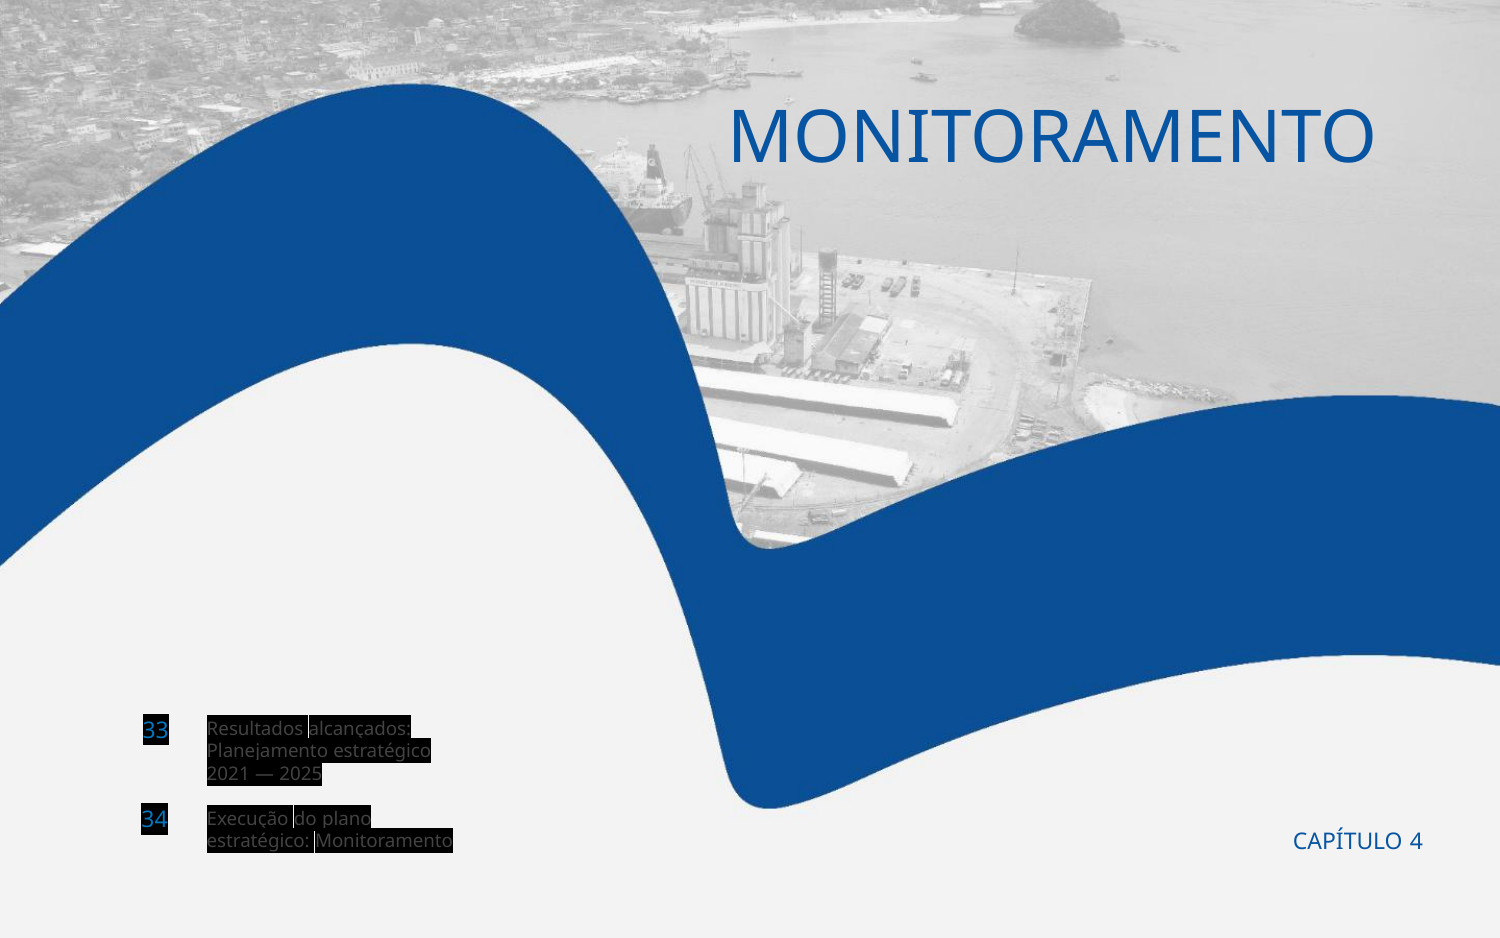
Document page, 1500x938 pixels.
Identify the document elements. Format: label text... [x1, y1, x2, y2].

text_box Execução do plano estratégico: Monitoramento [371, 806, 500, 852]
text_box MONITORAMENTO [727, 88, 1467, 178]
text_box CAPÍTULO 4 [1292, 826, 1464, 855]
text_box Resultados alcançados: Planejamento estratégico 2021 — 2025 [322, 716, 481, 785]
text_box [0, 0, 1500, 938]
text_box 33 34 [141, 715, 197, 833]
